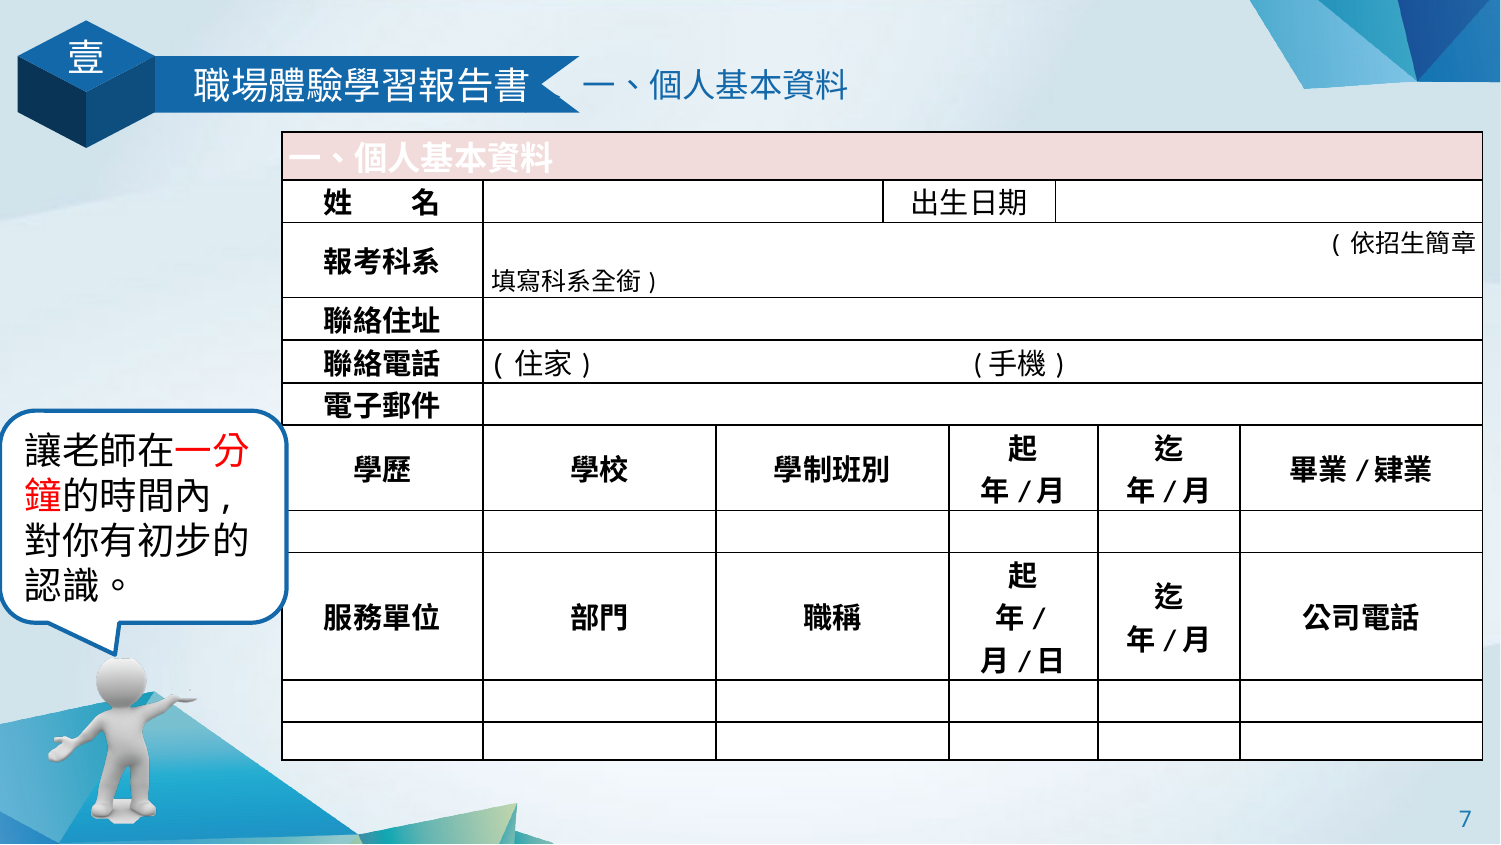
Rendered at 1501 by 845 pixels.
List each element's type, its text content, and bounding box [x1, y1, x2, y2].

table_cell 聯絡住址 [283, 298, 482, 339]
table_cell (住家) (手機) [484, 341, 1482, 382]
table_cell 聯絡電話 [283, 341, 482, 382]
table_cell 報考科系 [283, 223, 482, 297]
table_cell [484, 384, 1482, 424]
table_cell 部門 [484, 553, 715, 679]
table_cell 畢業/肄業 [1241, 426, 1482, 510]
table_cell 服務單位 [283, 553, 482, 679]
text_box [17, 57, 155, 148]
table_cell [1241, 681, 1482, 721]
table_cell 出生日期 [884, 181, 1055, 222]
table_cell 電子郵件 [283, 384, 482, 424]
table_cell 迄 年/月 [1099, 426, 1239, 510]
table_cell [1056, 181, 1482, 222]
table_cell 起 年/月/日 [950, 553, 1097, 679]
table_cell [1099, 681, 1239, 721]
picture [0, 0, 1501, 844]
table_cell [950, 681, 1097, 721]
table_cell [484, 181, 882, 222]
text_box 職場體驗學習報告書 [155, 56, 580, 113]
table_cell [717, 511, 948, 552]
text_box 讓老師在一分鐘的時間內,對你有初步的認識。 [0, 410, 287, 642]
text_box 壹 [17, 20, 155, 92]
table_cell [1099, 511, 1239, 552]
text_box [525, 104, 545, 113]
table_cell [484, 723, 715, 759]
table_cell [484, 298, 1482, 339]
table_cell [484, 511, 715, 552]
table_cell 職稱 [717, 553, 948, 679]
table_cell 姓 名 [283, 181, 482, 222]
text_box 一、個人基本資料 [523, 65, 879, 104]
table_cell [283, 723, 482, 759]
table_cell [950, 511, 1097, 552]
table_cell 學制班別 [717, 426, 948, 510]
table_cell 學校 [484, 426, 715, 510]
text_box 7 [1458, 804, 1483, 832]
text_box 職場體驗學習報告書 [527, 104, 580, 113]
table_cell [717, 723, 948, 759]
table_cell 起 年/月 [950, 426, 1097, 510]
table_cell [1241, 723, 1482, 759]
table_header 一、個人基本資料 [283, 133, 1482, 179]
table_cell [287, 511, 482, 552]
table_cell 迄 年/月 [1099, 553, 1239, 679]
table_cell 學歷 [283, 426, 482, 510]
table_cell 公司電話 [1241, 553, 1482, 679]
table_cell [950, 723, 1097, 759]
table_cell [1099, 723, 1239, 759]
table_cell (依招生簡章填寫科系全銜) [484, 223, 1482, 297]
table_cell [484, 681, 715, 721]
table_cell [717, 681, 948, 721]
table_cell [1241, 511, 1482, 552]
table_cell [283, 681, 482, 721]
